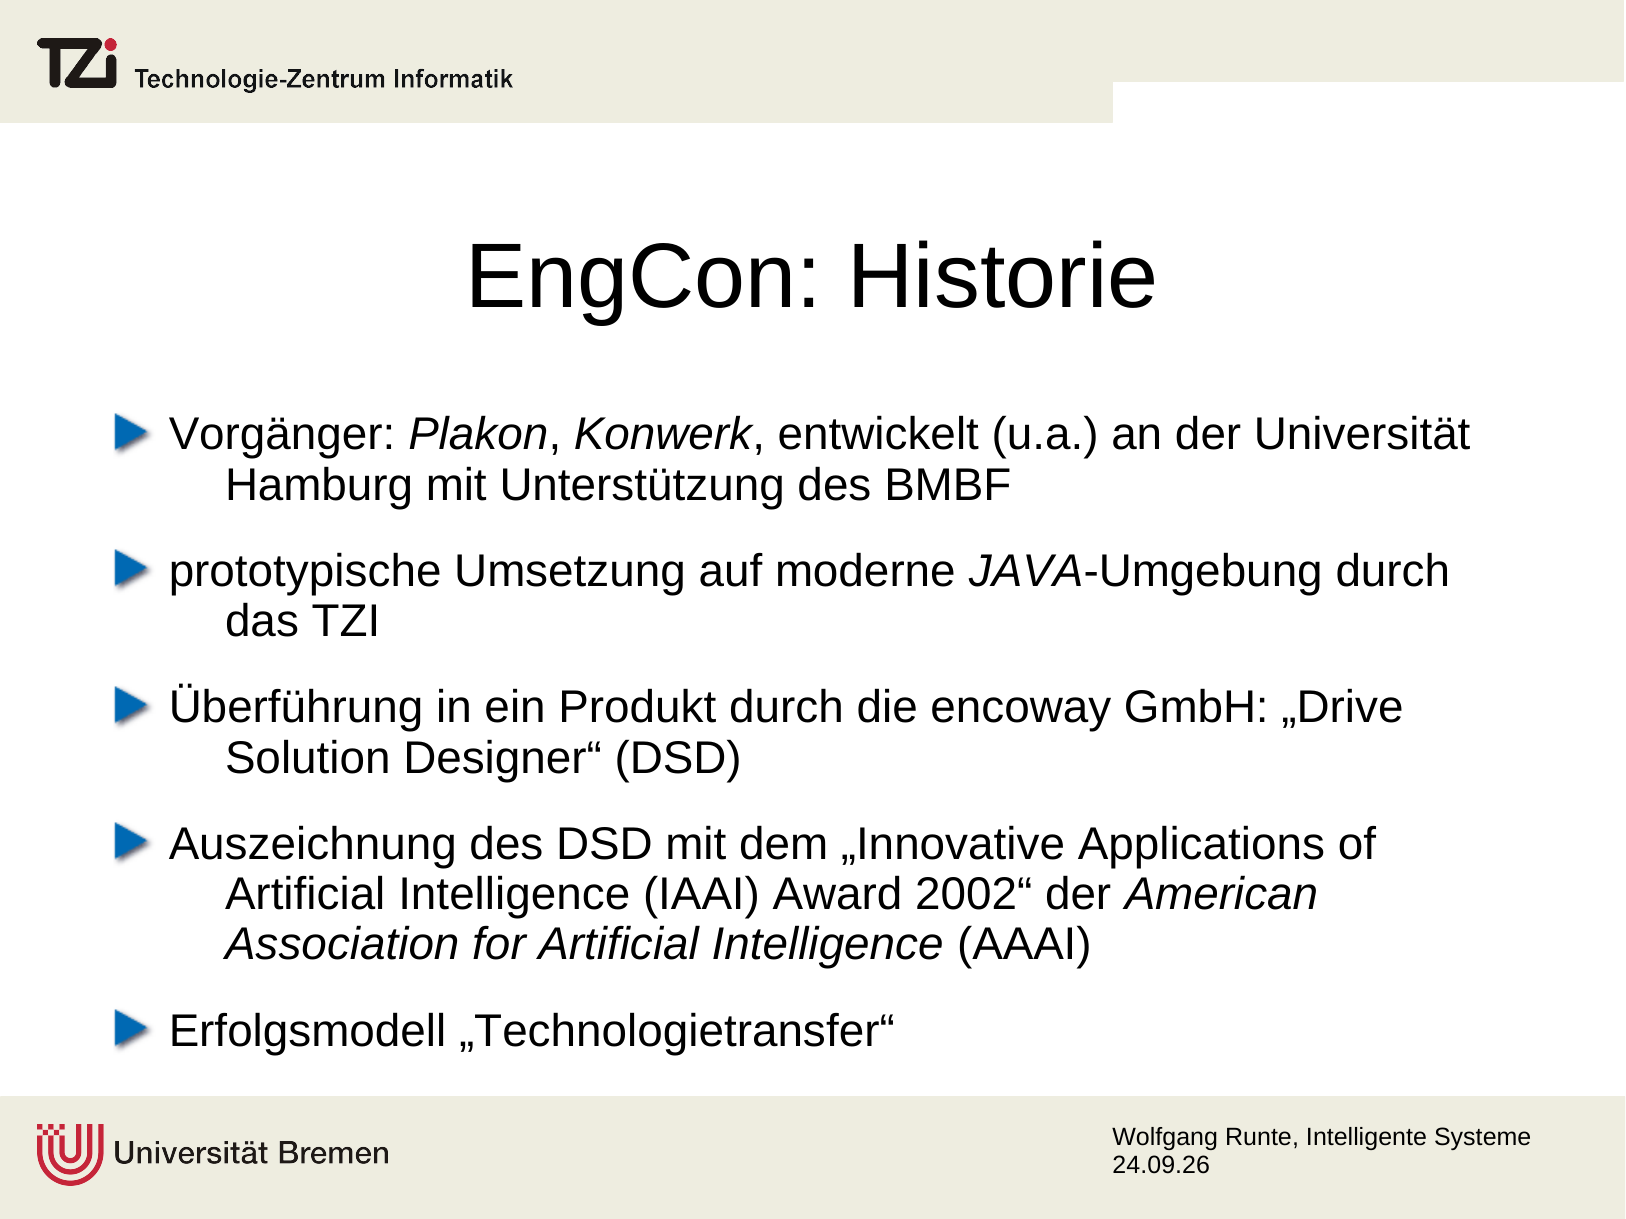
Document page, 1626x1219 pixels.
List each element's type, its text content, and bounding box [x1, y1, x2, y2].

title EngCon: Historie [112, 162, 1513, 393]
list Vorgänger: Plakon, Konwerk, entwickelt (u.a.) an der Universität Hamburg mit Unterstützung des BMBF prototypische Umsetzung auf moderne JAVA-Umgebung durch das TZI Überführung in ein Produkt durch die encoway GmbH: „Drive Solution Designer“ (DSD) Auszeichnung des DSD mit dem „Innovative Applications of Artificial Intelligence (IAAI) Award 2002“ der American Association for Artificial Intelligence (AAAI) Erfolgsmodell „Technologietransfer“ [112, 409, 1513, 1058]
picture [37, 38, 513, 93]
picture [37, 1124, 388, 1186]
